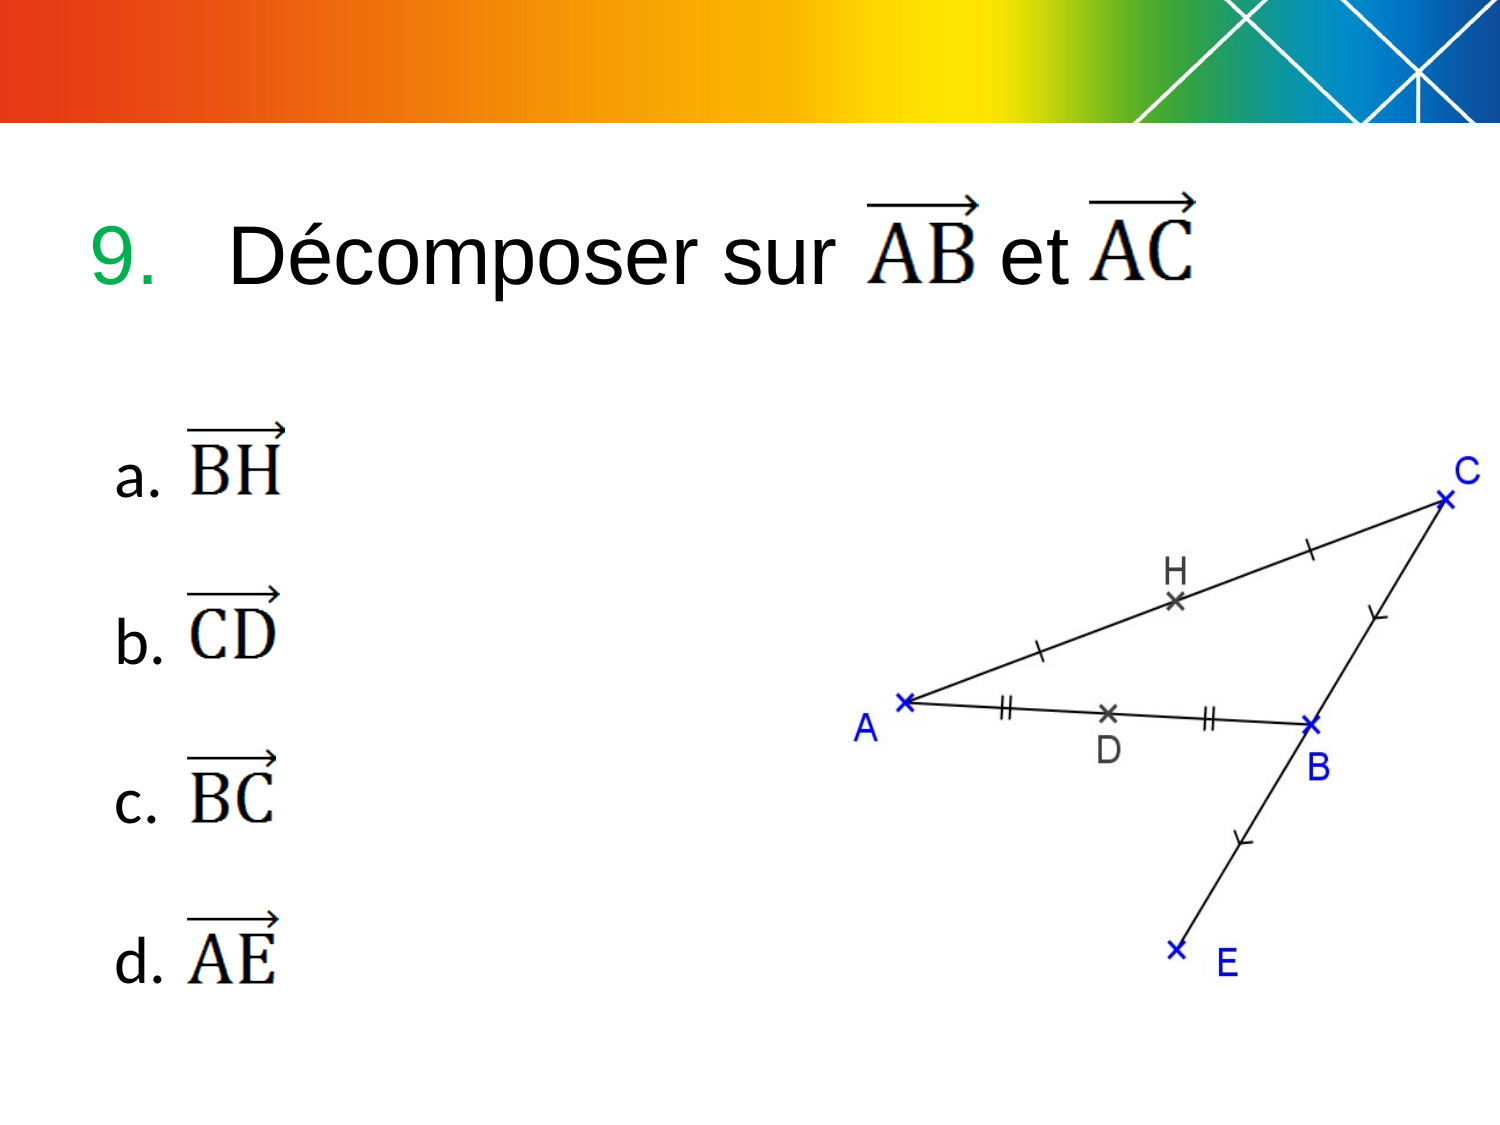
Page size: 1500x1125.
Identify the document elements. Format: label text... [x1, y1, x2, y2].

picture [849, 433, 1500, 986]
picture [0, 0, 1359, 123]
text_box Décomposer sur et [75, 164, 1500, 339]
picture [187, 899, 279, 1014]
picture [867, 181, 979, 320]
picture [187, 738, 276, 853]
picture [187, 574, 280, 689]
picture [1089, 178, 1196, 317]
text_box a. b. c. d. [100, 423, 656, 1085]
picture [1340, 0, 1500, 123]
picture [187, 410, 285, 525]
